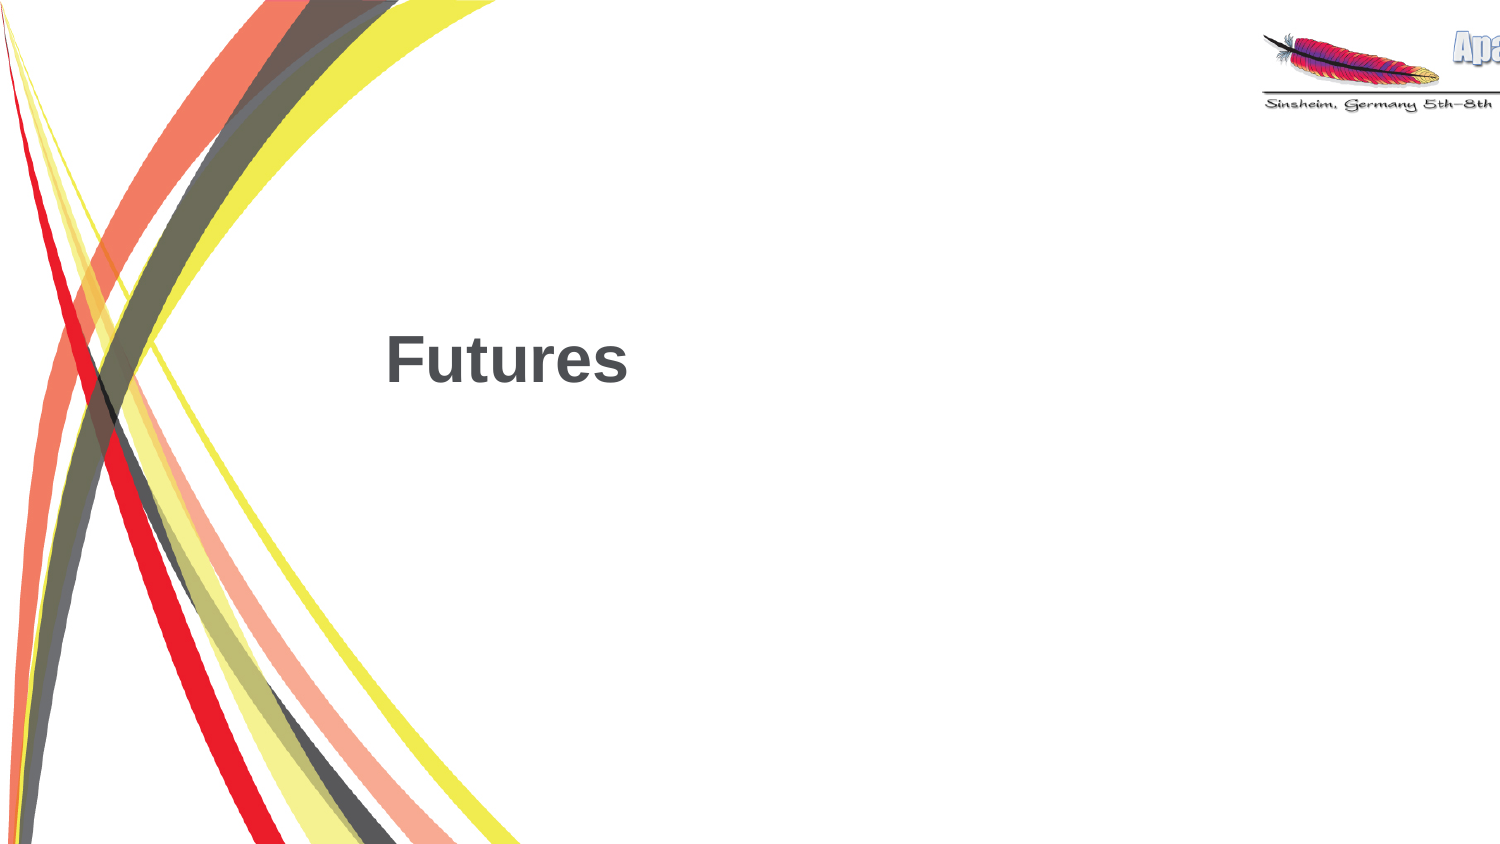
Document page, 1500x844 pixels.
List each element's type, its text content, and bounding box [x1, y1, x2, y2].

picture [0, 0, 1500, 844]
list Futures [370, 212, 1409, 404]
